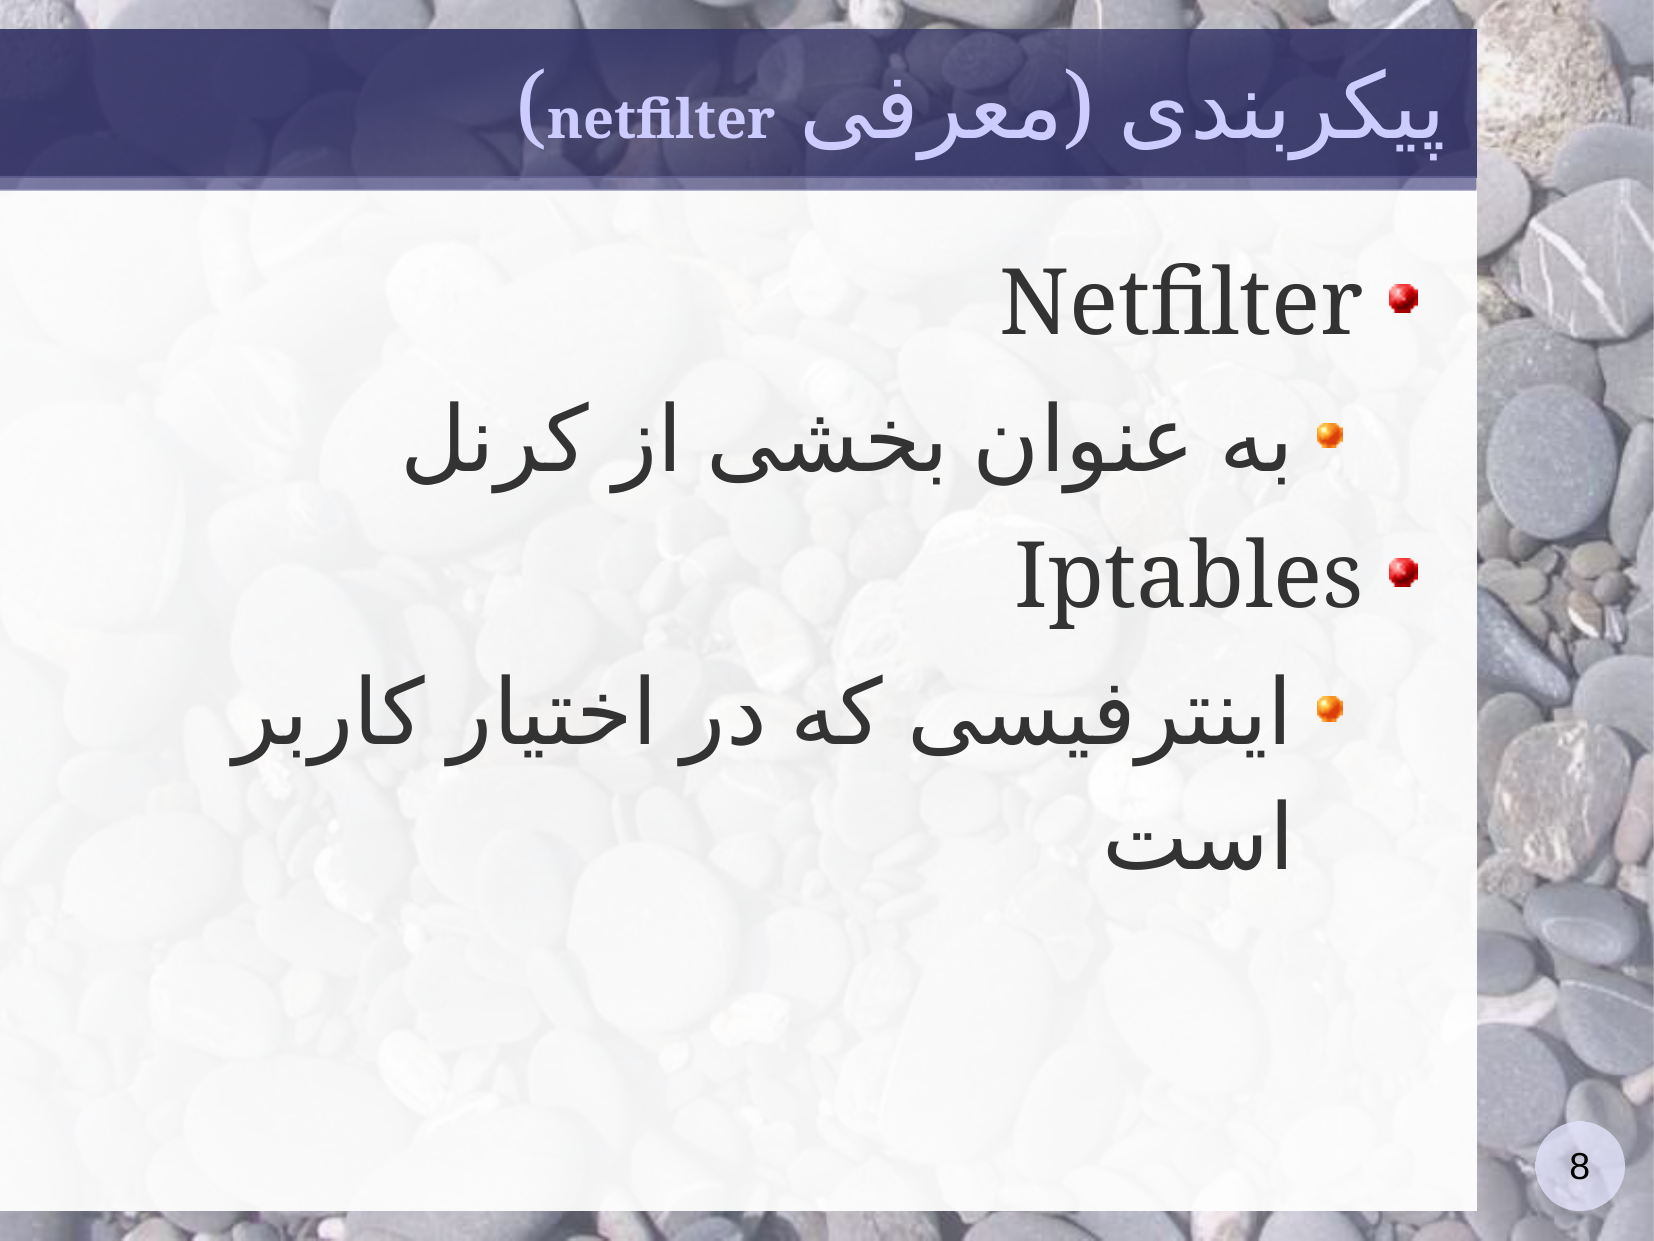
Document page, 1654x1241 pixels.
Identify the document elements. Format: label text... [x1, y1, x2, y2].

title پیکربندی (معرفی netfilter) [29, 34, 1447, 173]
list Netfilter به عنوان بخشی از کرنل Iptables اینترفیسی که در اختیار کاربر است [59, 236, 1418, 1182]
